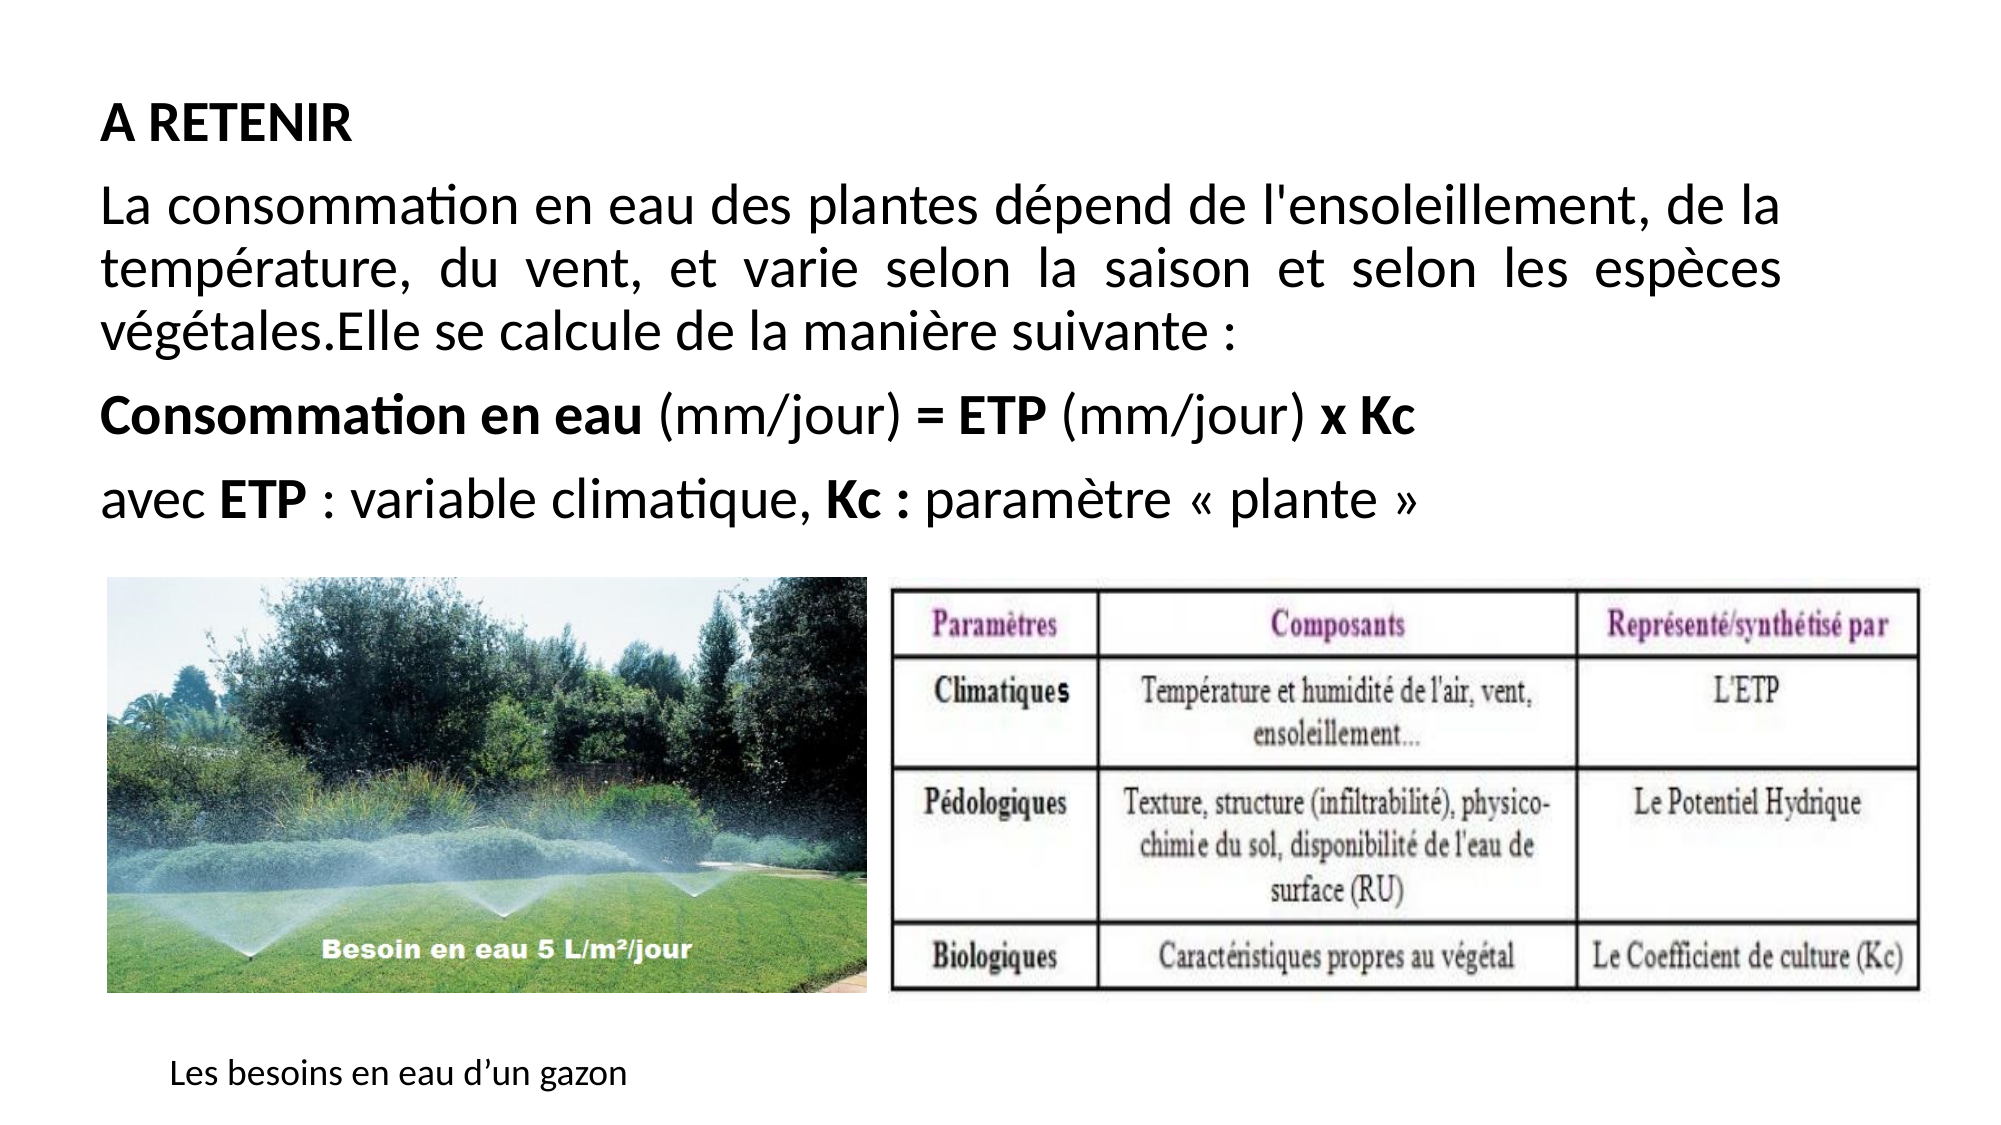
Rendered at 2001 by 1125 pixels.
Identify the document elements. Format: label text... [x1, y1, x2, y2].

list A RETENIR La consommation en eau des plantes dépend de l'ensoleillement, de la température, du vent, et varie selon la saison et selon les espèces végétales.Elle se calcule de la manière suivante : Consommation en eau (mm/jour) = ETP (mm/jour) x Kc avec ETP : variable climatique, Kc : paramètre « plante » [85, 83, 1811, 578]
picture [107, 577, 867, 993]
picture [888, 577, 1930, 1016]
text_box Les besoins en eau d’un gazon [154, 1040, 757, 1102]
